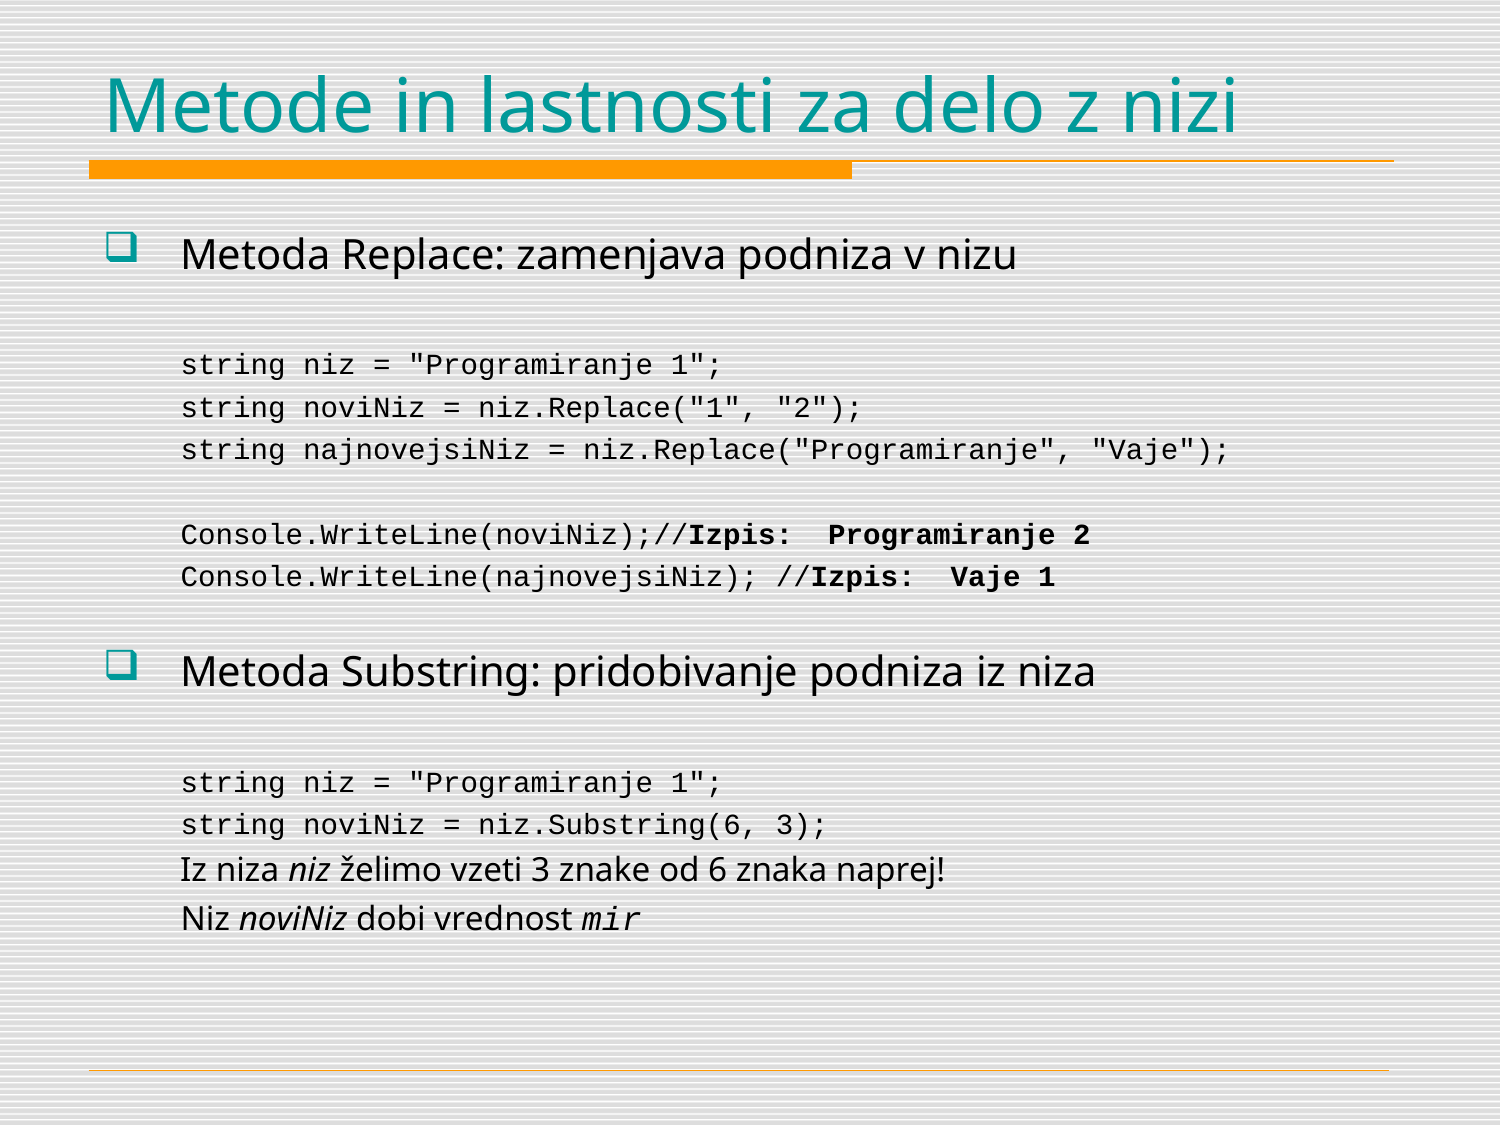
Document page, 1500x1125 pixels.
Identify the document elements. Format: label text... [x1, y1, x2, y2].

title Metode in lastnosti za delo z nizi [88, 42, 1401, 155]
list Metoda Replace: zamenjava podniza v nizu string niz = "Programiranje 1"; string noviNiz = niz.Replace("1", "2"); string najnovejsiNiz = niz.Replace("Programiranje", "Vaje"); Console.WriteLine(noviNiz);//Izpis: Programiranje 2 Console.WriteLine(najnovejsiNiz); //Izpis: Vaje 1 Metoda Substring: pridobivanje podniza iz niza string niz = "Programiranje 1"; string noviNiz = niz.Substring(6, 3); Iz niza niz želimo vzeti 3 znake od 6 znaka naprej! Niz noviNiz dobi vrednost mir [88, 220, 1401, 1059]
picture [0, 0, 1500, 1125]
